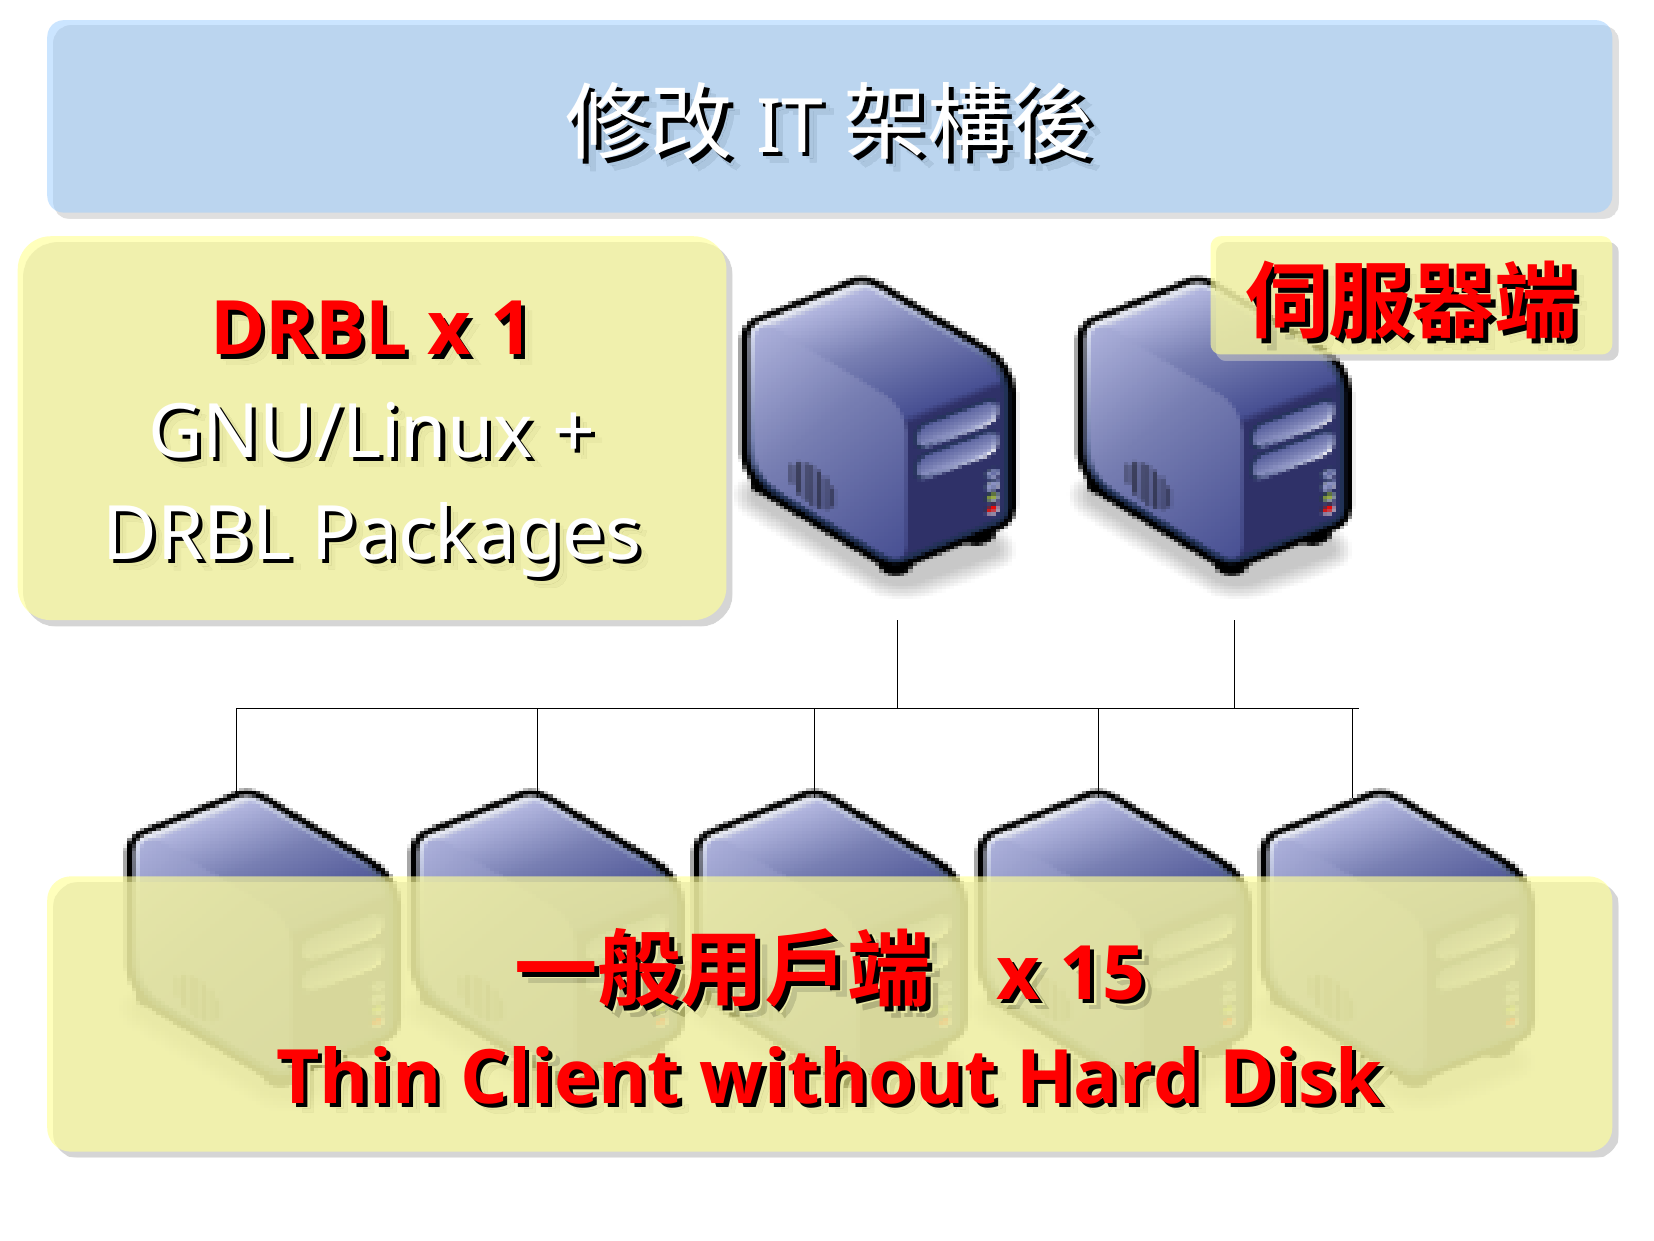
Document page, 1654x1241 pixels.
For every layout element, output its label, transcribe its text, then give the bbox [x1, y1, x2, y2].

text_box 修改IT架構後 [47, 20, 1613, 213]
picture [103, 778, 1569, 876]
text_box DRBL x 1 GNU/Linux + DRBL Packages [17, 236, 727, 621]
picture [1054, 265, 1386, 640]
text_box 伺服器端 [1210, 236, 1613, 355]
picture [718, 265, 1050, 640]
text_box 一般用戶端 x 15 Thin Client without Hard Disk [47, 876, 1613, 1152]
